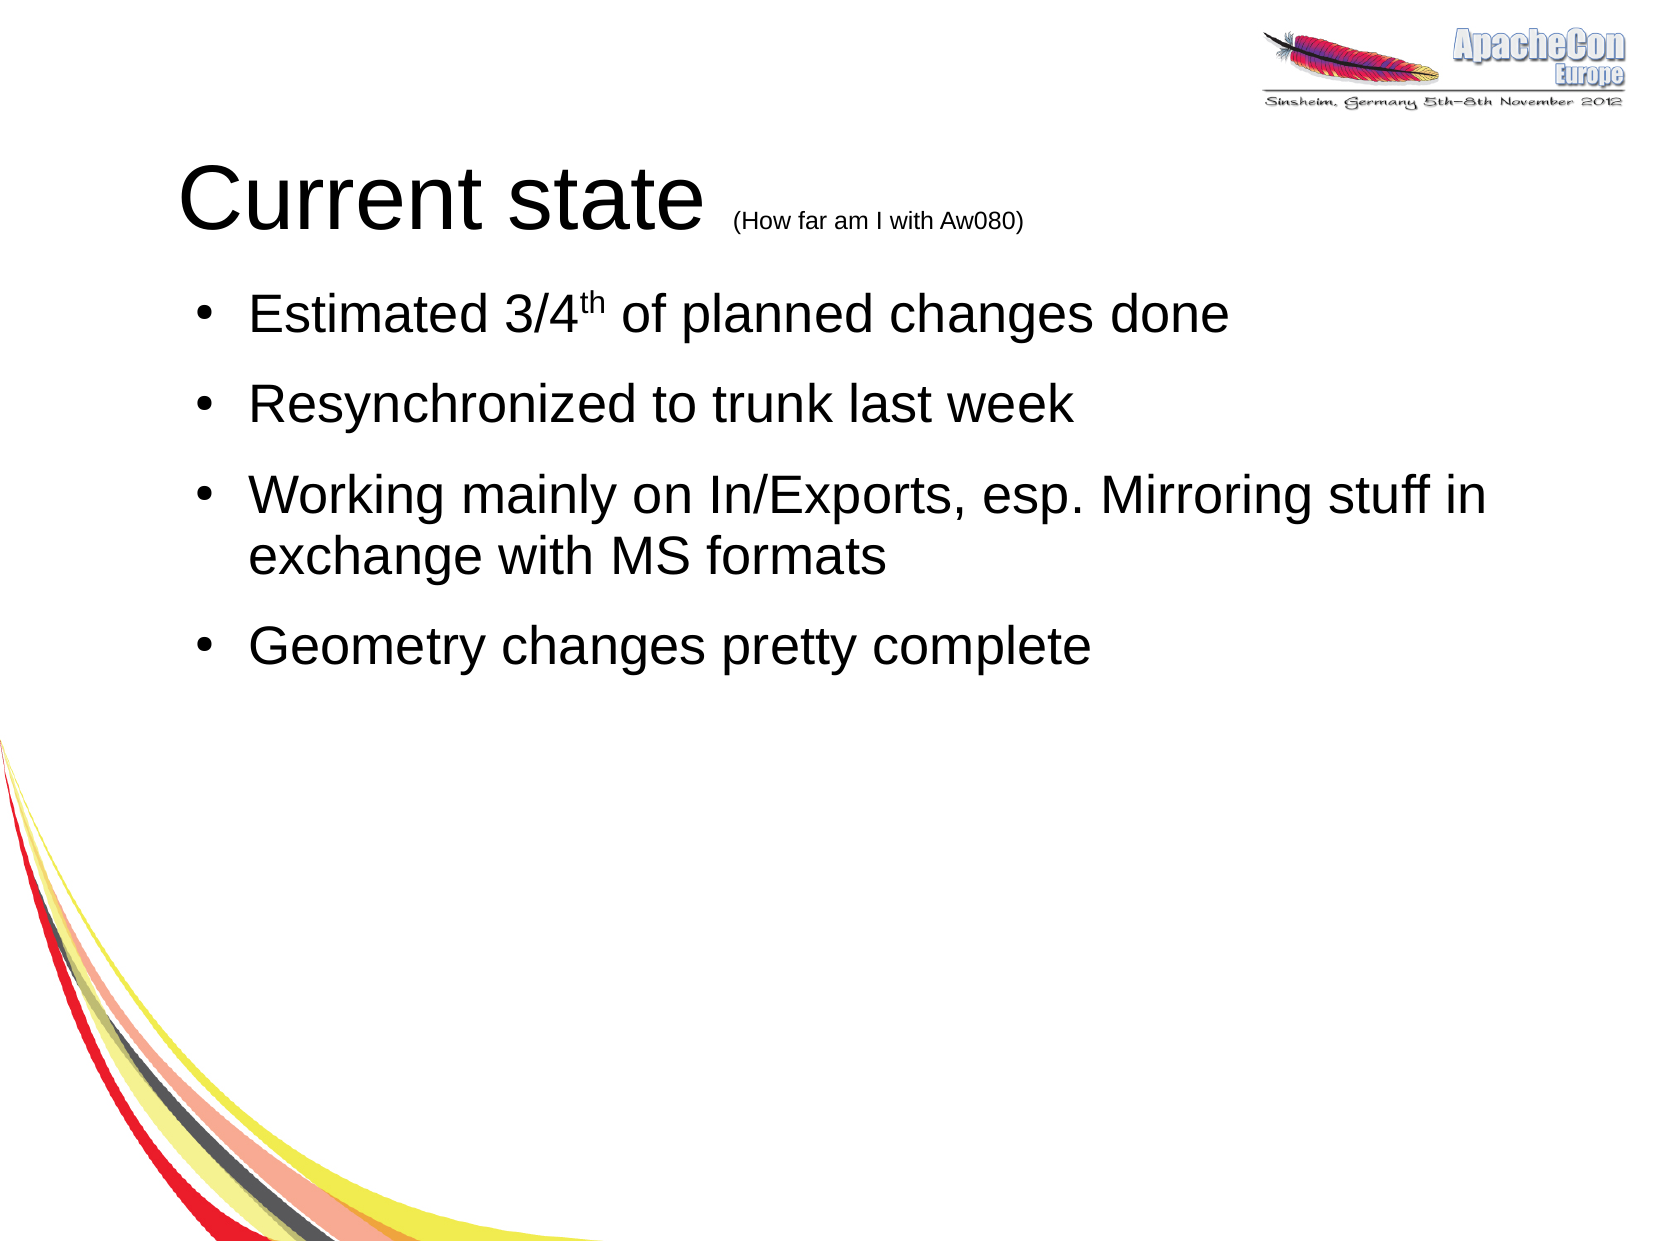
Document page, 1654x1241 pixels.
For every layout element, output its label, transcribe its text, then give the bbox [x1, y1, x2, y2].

list Estimated 3/4th of planned changes done Resynchronized to trunk last week Working mainly on In/Exports, esp. Mirroring stuff in exchange with MS formats Geometry changes pretty complete [177, 283, 1536, 990]
picture [0, 0, 1654, 1241]
title Current state (How far am I with Aw080) [177, 146, 1536, 250]
